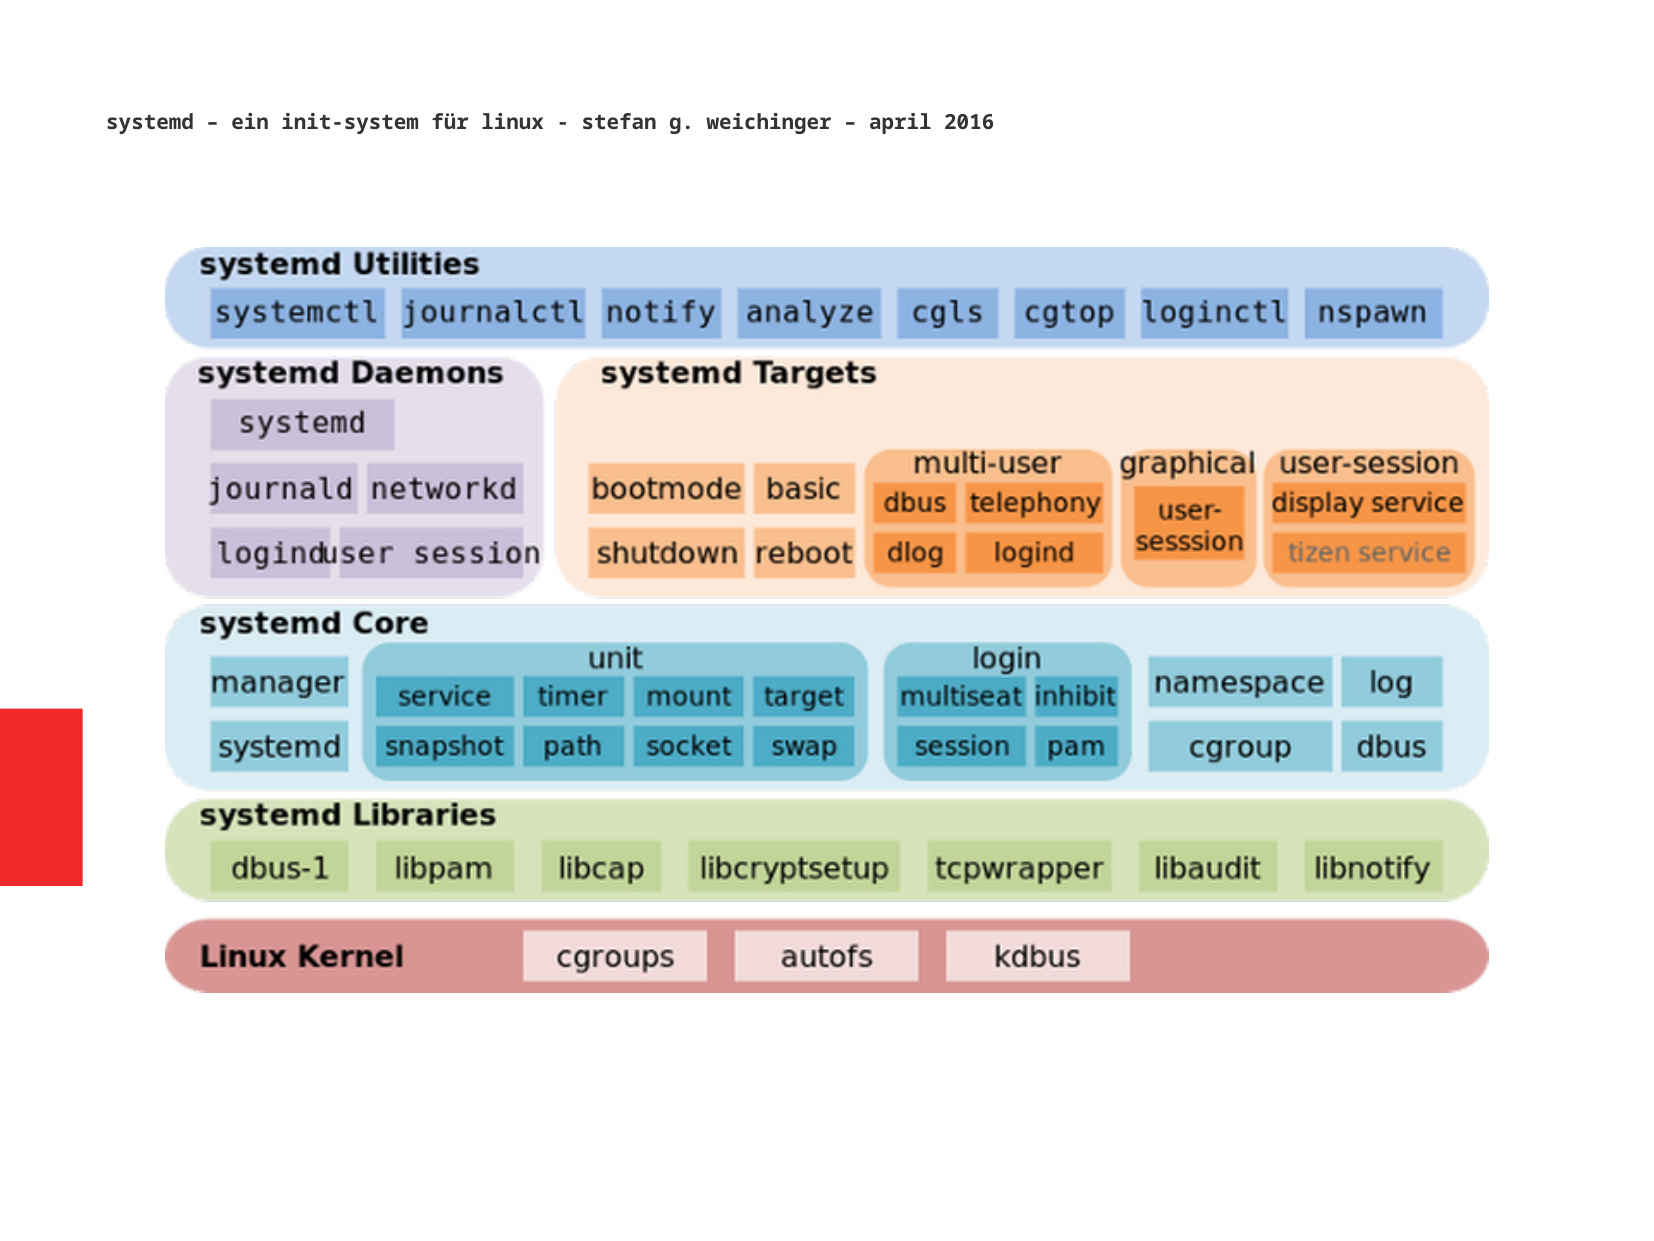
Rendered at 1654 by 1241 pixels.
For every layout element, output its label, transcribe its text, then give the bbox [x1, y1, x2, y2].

picture [165, 247, 1489, 993]
title systemd – ein init-system für linux - stefan g. weichinger – april 2016 [106, 59, 1512, 184]
